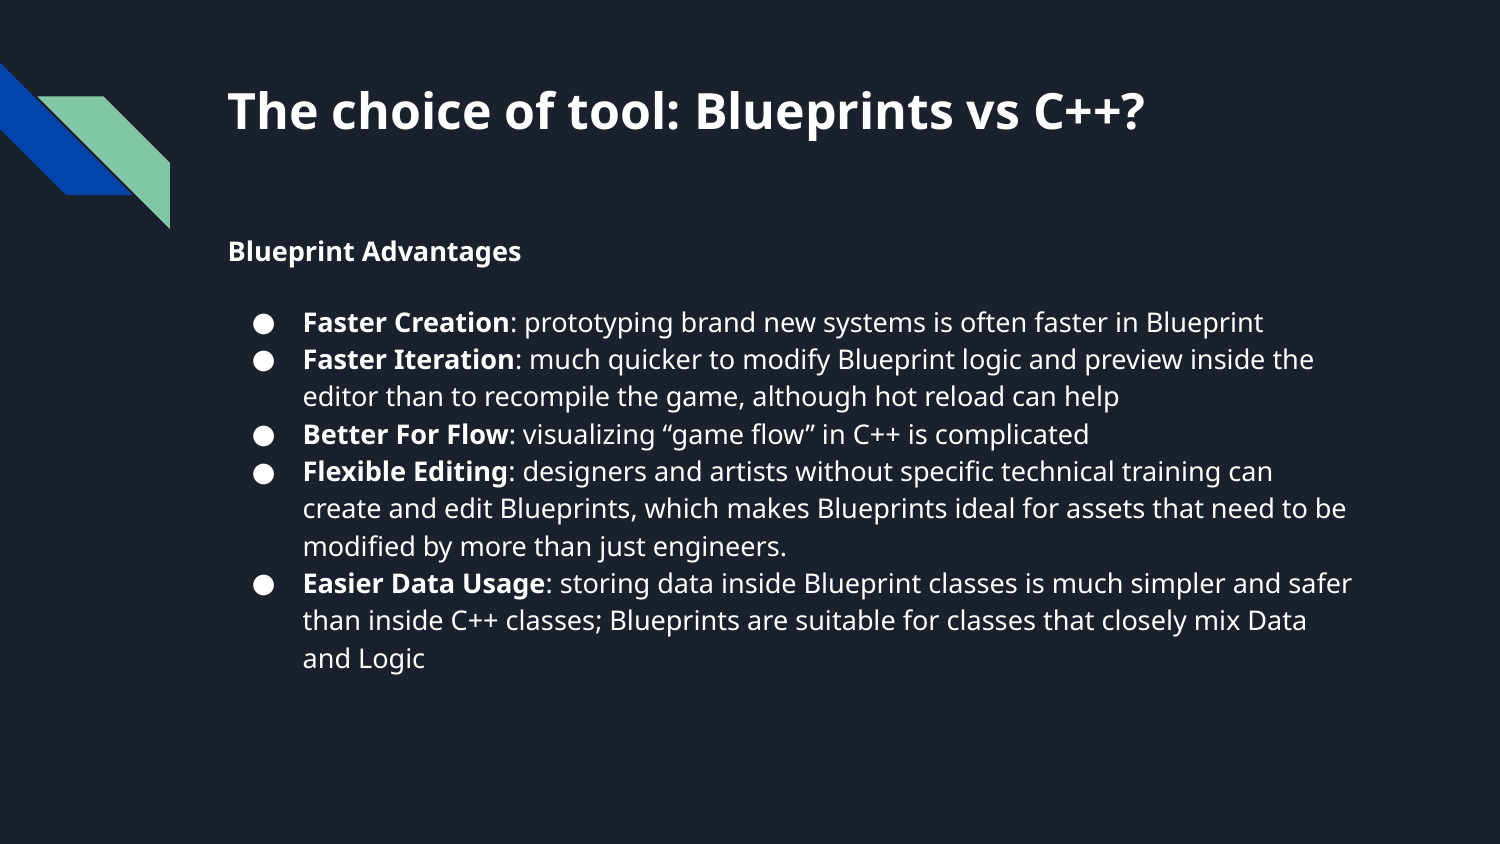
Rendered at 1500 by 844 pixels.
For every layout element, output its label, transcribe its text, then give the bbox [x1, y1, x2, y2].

text_box Blueprint Advantages Faster Creation: prototyping brand new systems is often faster in Blueprint Faster Iteration: much quicker to modify Blueprint logic and preview inside the editor than to recompile the game, although hot reload can help Better For Flow: visualizing “game flow” in C++ is complicated Flexible Editing: designers and artists without specific technical training can create and edit Blueprints, which makes Blueprints ideal for assets that need to be modified by more than just engineers. Easier Data Usage: storing data inside Blueprint classes is much simpler and safer than inside C++ classes; Blueprints are suitable for classes that closely mix Data and Logic [212, 214, 1368, 735]
text_box The choice of tool: Blueprints vs C++? [212, 64, 1368, 214]
